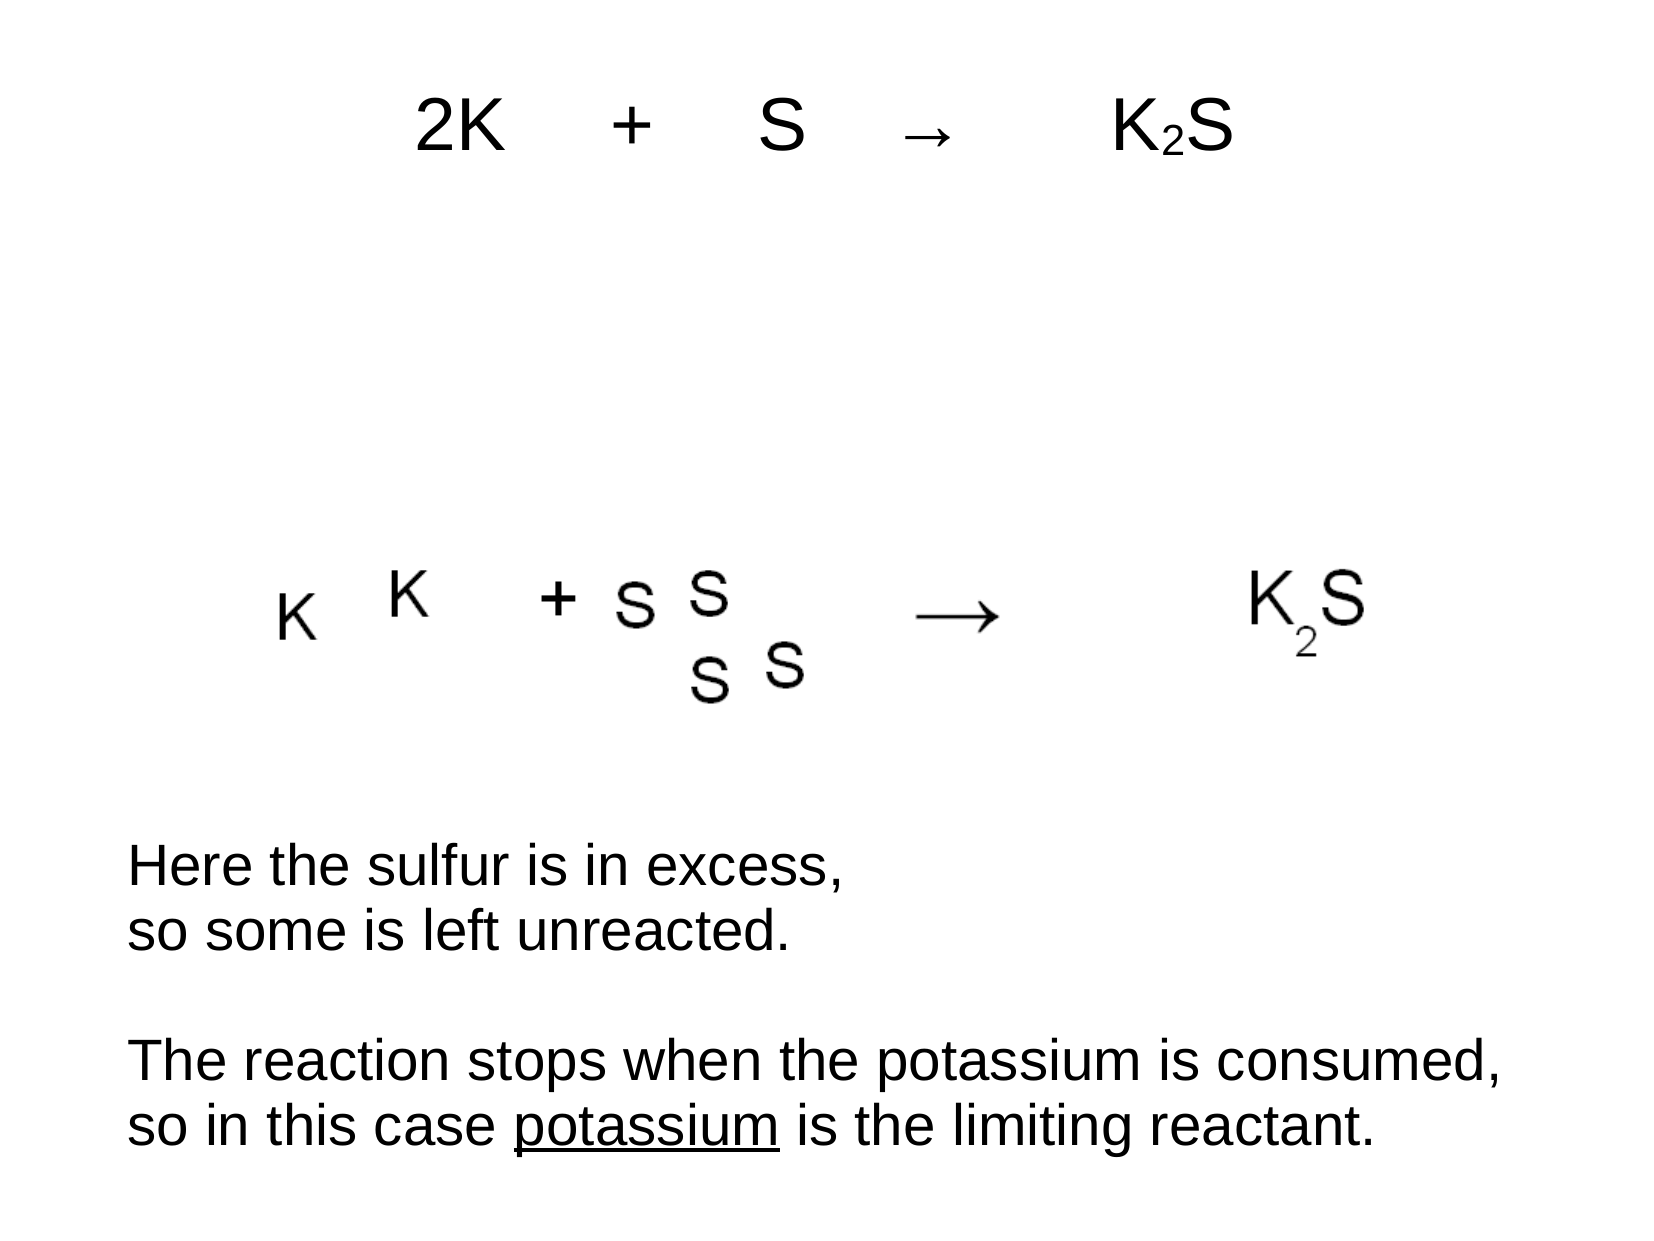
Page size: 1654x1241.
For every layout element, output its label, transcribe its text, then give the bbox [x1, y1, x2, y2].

picture [899, 551, 1021, 669]
picture [262, 574, 337, 664]
picture [374, 551, 449, 642]
picture [525, 551, 825, 728]
picture [1232, 551, 1387, 676]
text_box Here the sulfur is in excess, so some is left unreacted. The reaction stops when the potassium is consumed, so in this case potassium is the limiting reactant. [112, 825, 1538, 1164]
text_box 2K + S → K2S [75, 75, 1576, 199]
